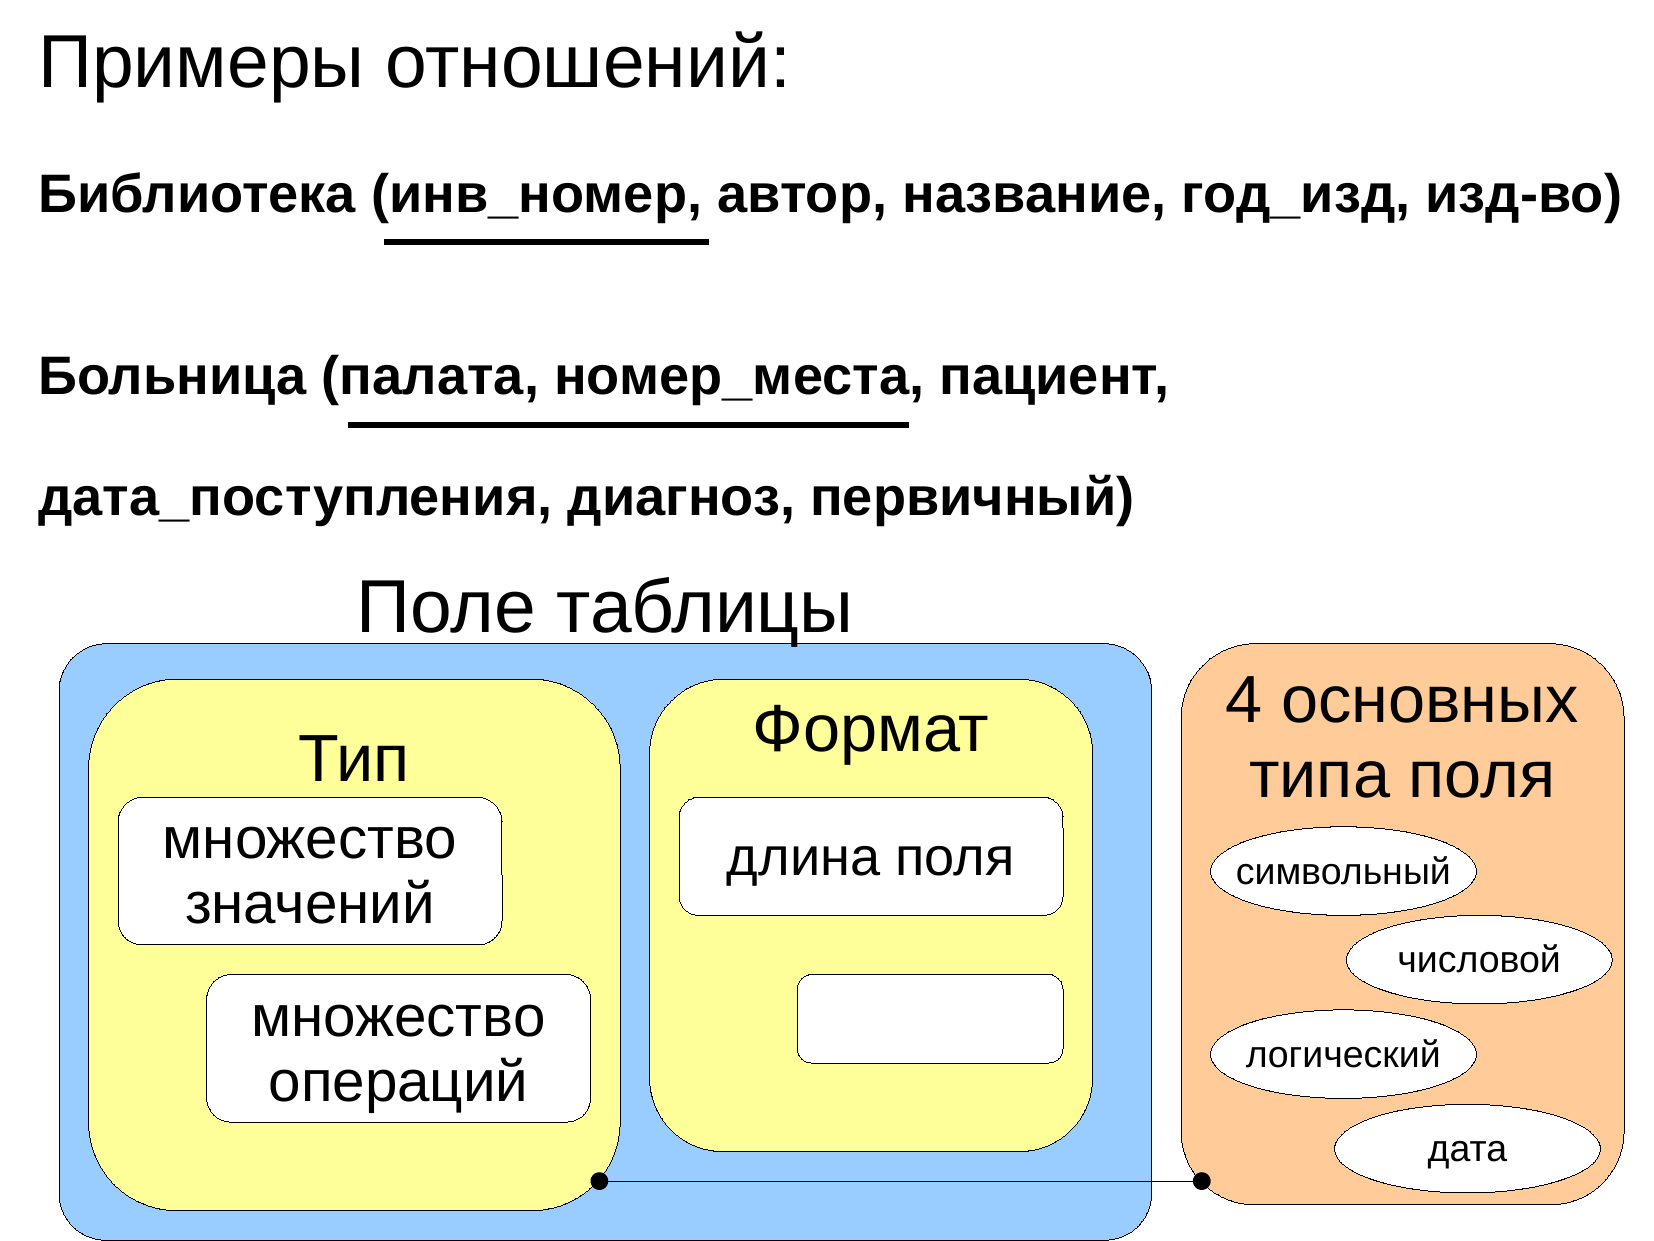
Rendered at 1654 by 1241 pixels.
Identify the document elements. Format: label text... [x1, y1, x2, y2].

text_box множество значений [118, 797, 503, 945]
text_box Поле таблицы [59, 643, 1152, 1241]
text_box [797, 974, 1064, 1064]
text_box символьный [1210, 826, 1477, 916]
text_box дата [1334, 1104, 1601, 1193]
text_box множество операций [206, 974, 591, 1123]
text_box 4 основных типа поля [1181, 643, 1625, 1205]
text_box Тип [88, 679, 621, 1211]
text_box числовой [1346, 915, 1613, 1004]
text_box Формат [649, 679, 1093, 1152]
text_box Примеры отношений: Библиотека (инв_номер, автор, название, год_изд, изд-во) Больница (палата, номер_места, пациент, дата_поступления, диагноз, первичный) [23, 11, 1648, 544]
text_box длина поля [679, 797, 1064, 916]
text_box логический [1210, 1009, 1477, 1099]
